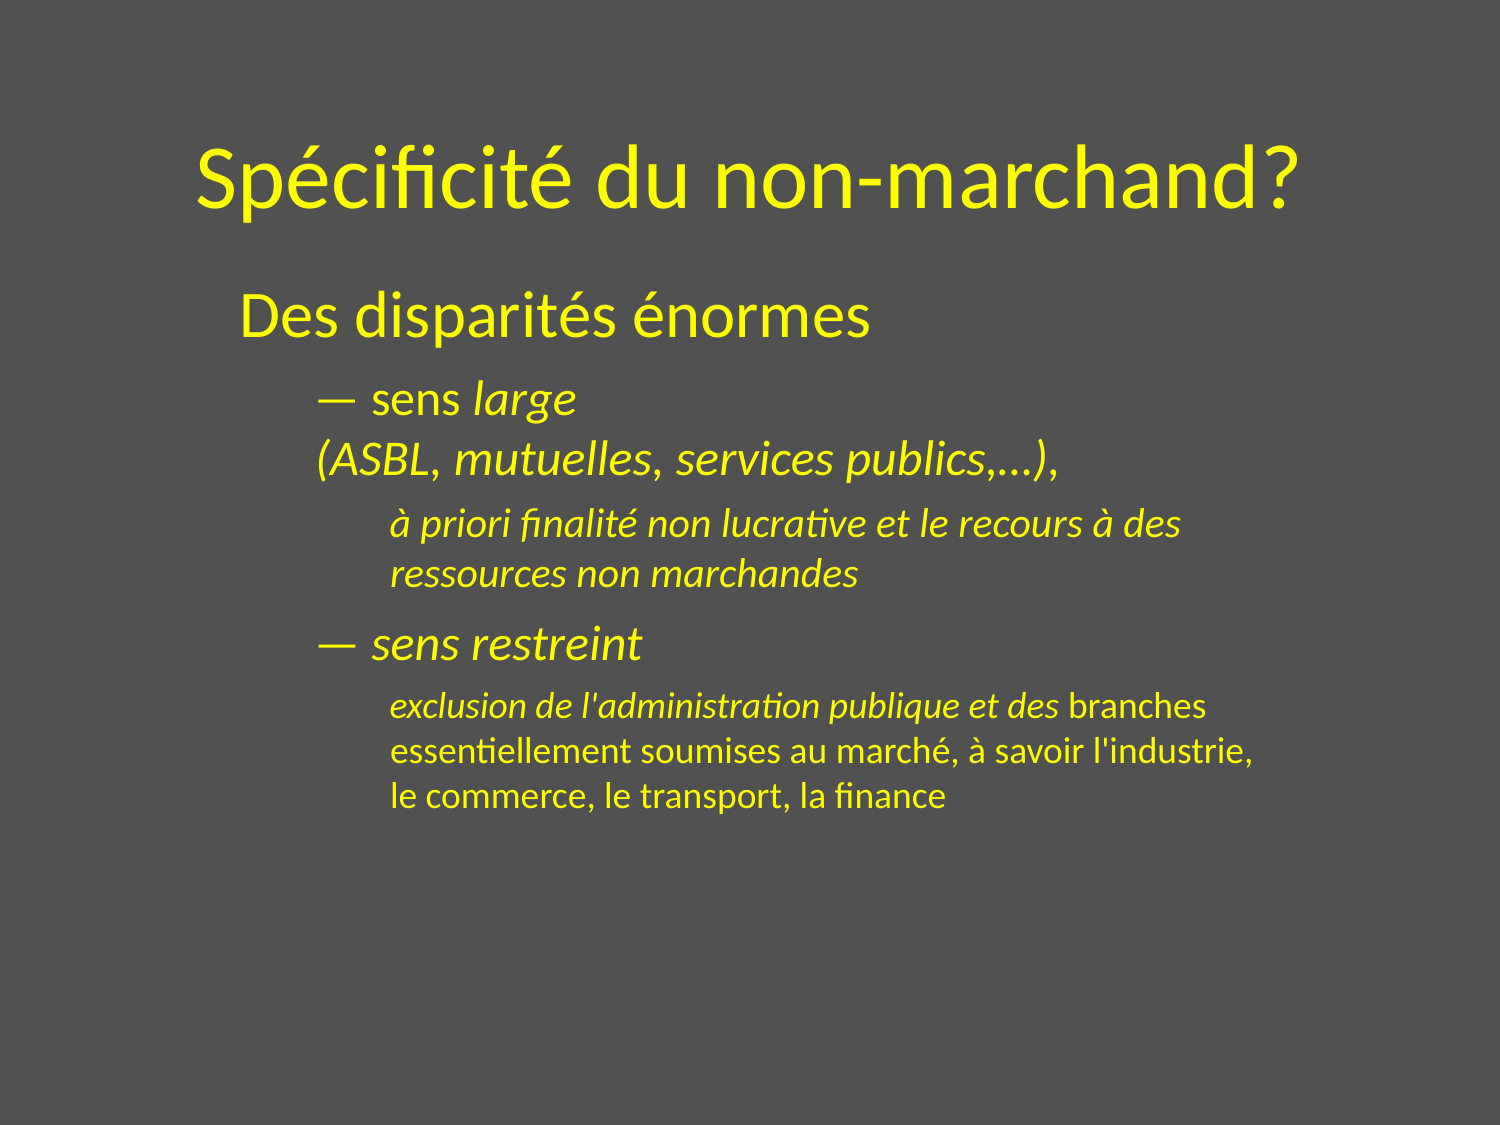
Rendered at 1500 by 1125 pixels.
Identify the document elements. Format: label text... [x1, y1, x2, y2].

list Des disparités énormes — sens large (ASBL, mutuelles, services publics,…), à priori finalité non lucrative et le recours à des ressources non marchandes — sens restreint exclusion de l'administration publique et des branches essentiellement soumises au marché, à savoir l'industrie, le commerce, le transport, la finance [225, 262, 1275, 1125]
title Spécificité du non-marchand? [112, 80, 1388, 263]
